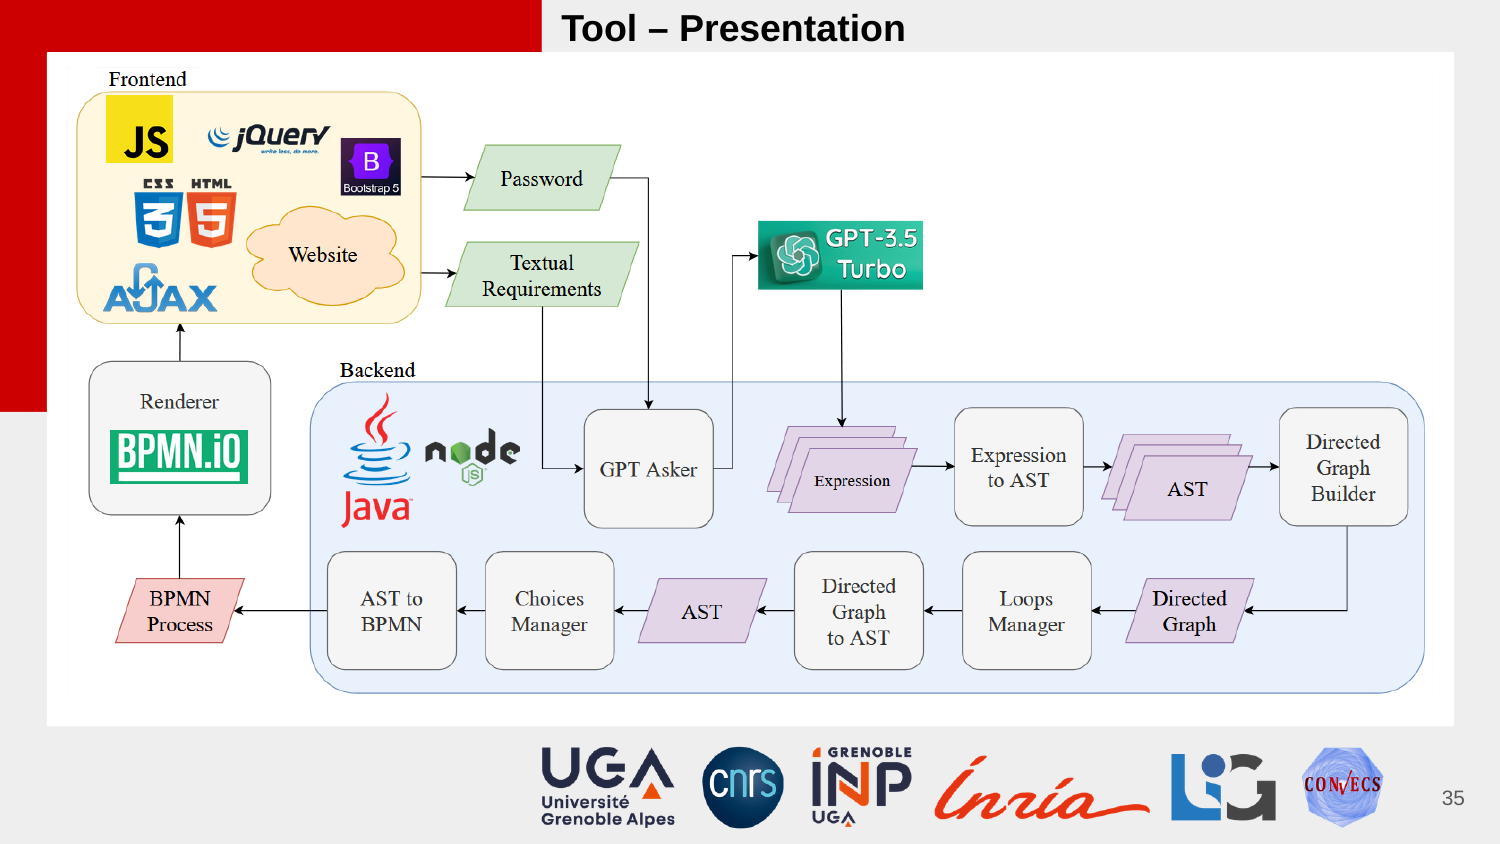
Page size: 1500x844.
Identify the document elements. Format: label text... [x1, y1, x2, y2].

text_box Tool – Presentation [546, 0, 1441, 55]
picture [0, 0, 1500, 844]
slide_number <numéro> [1389, 764, 1480, 830]
